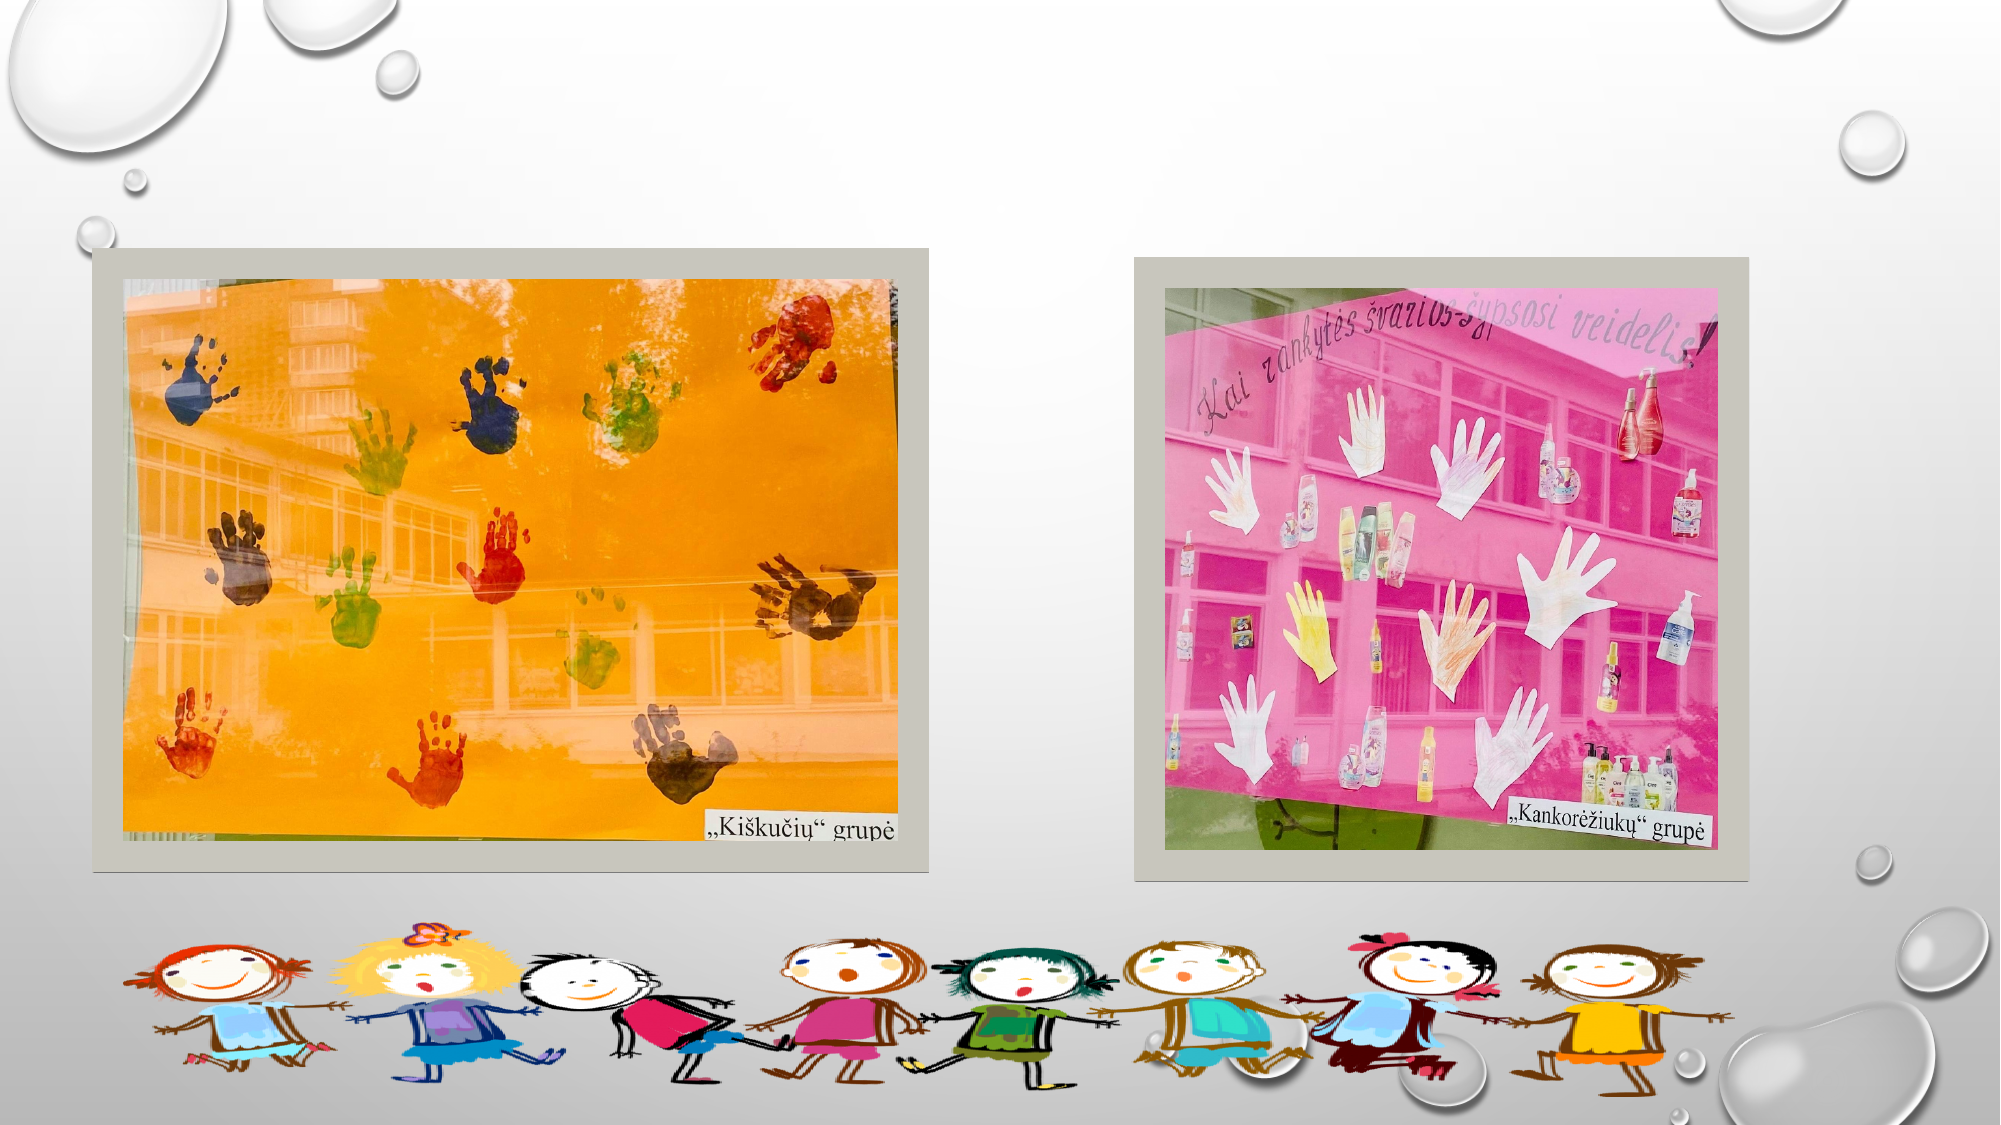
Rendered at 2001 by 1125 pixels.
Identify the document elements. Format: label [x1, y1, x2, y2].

picture [123, 922, 1735, 1097]
picture [123, 279, 898, 842]
picture [1165, 288, 1719, 851]
